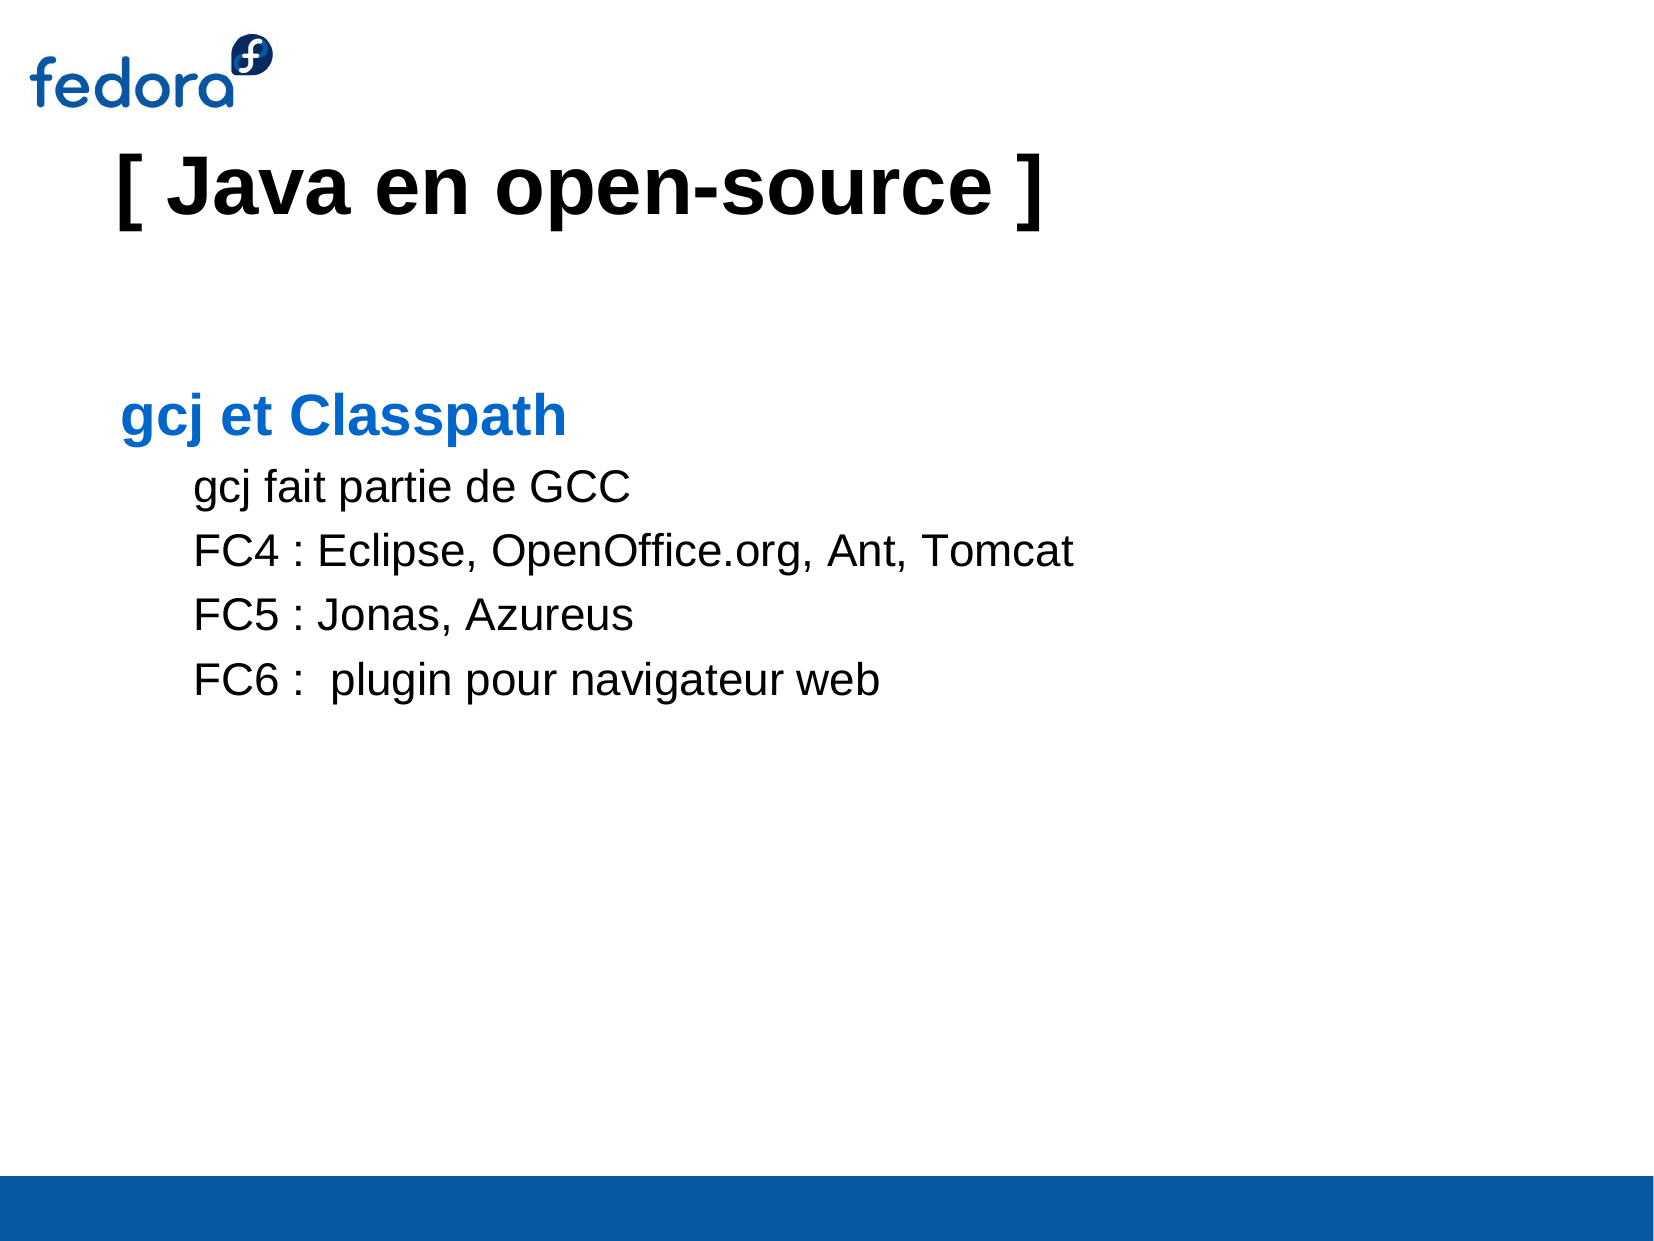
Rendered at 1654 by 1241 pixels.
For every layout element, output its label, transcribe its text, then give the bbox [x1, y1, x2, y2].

picture [22, 27, 277, 115]
picture [0, 1176, 1654, 1241]
title [ Java en open-source ] [115, 122, 1521, 249]
list gcj et Classpath gcj fait partie de GCC FC4 : Eclipse, OpenOffice.org, Ant, Tomcat FC5 : Jonas, Azureus FC6 : plugin pour navigateur web [118, 382, 1523, 912]
